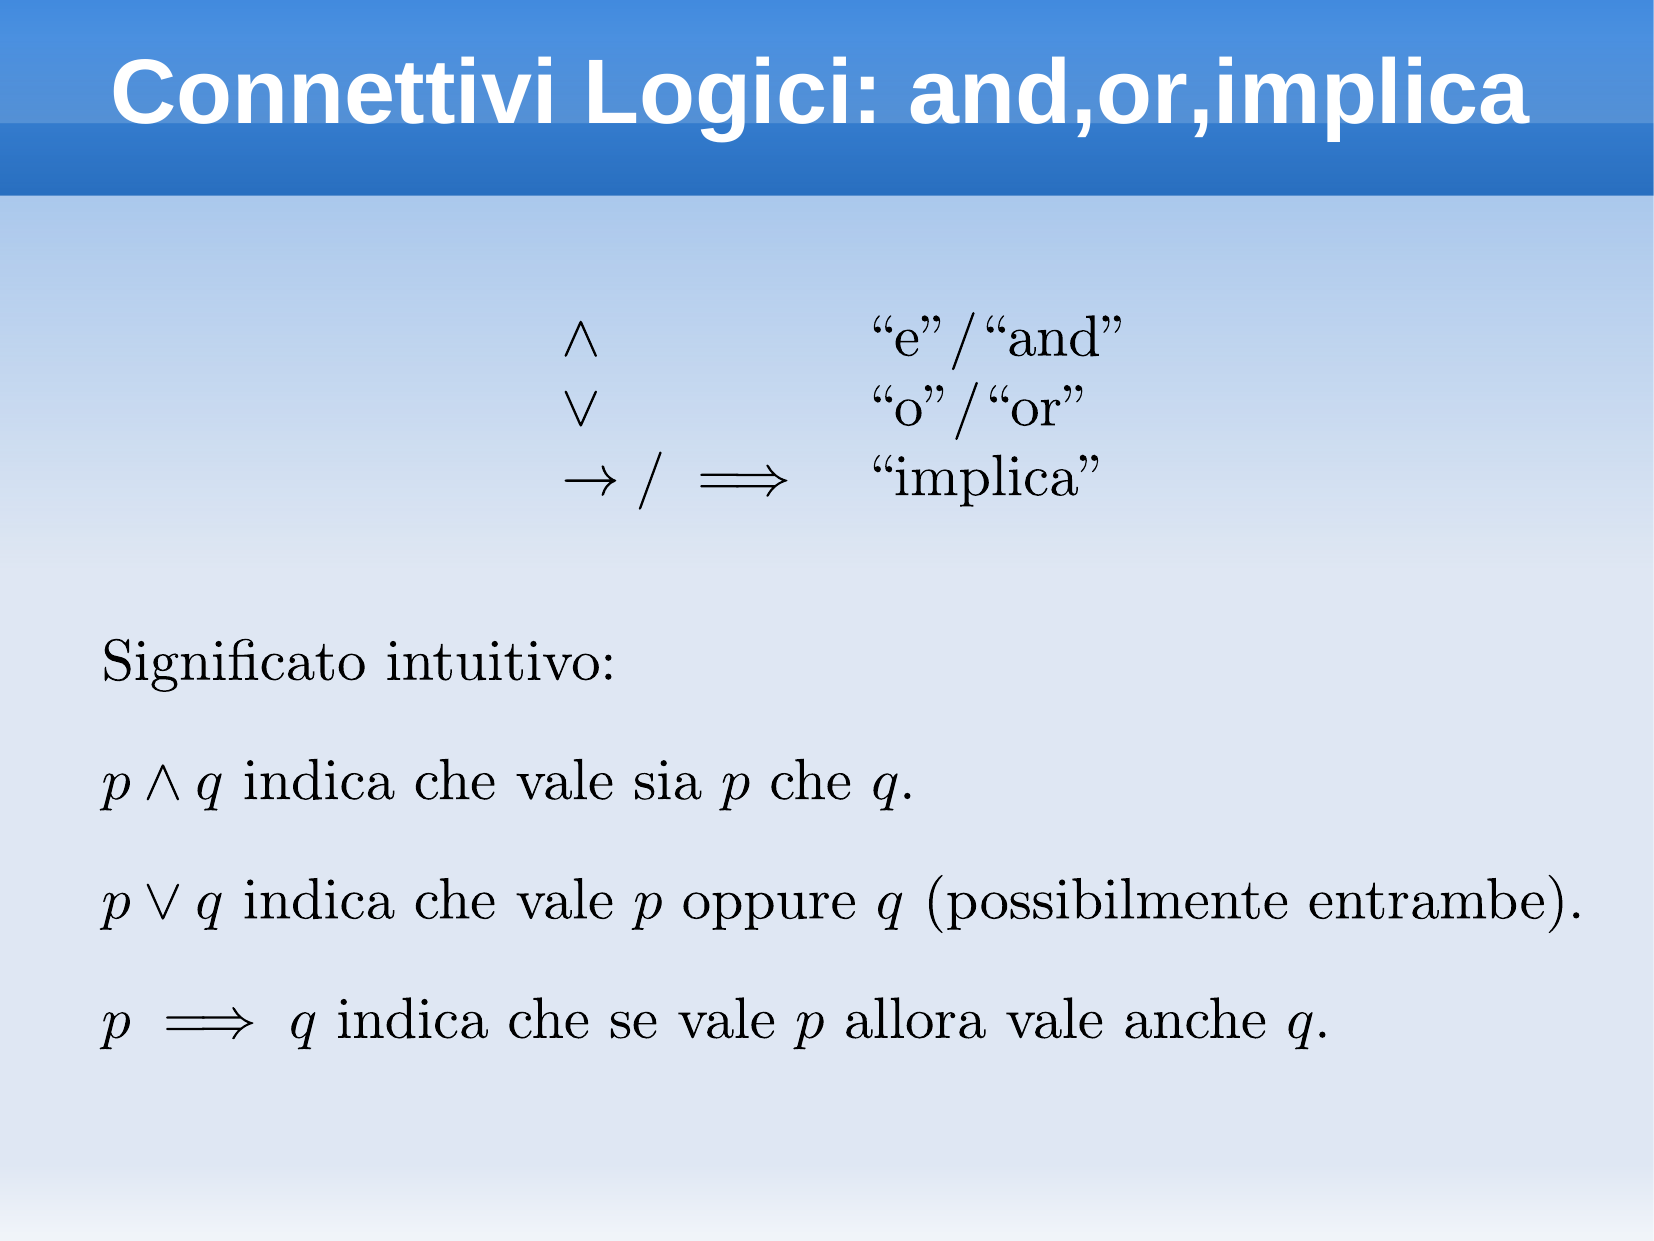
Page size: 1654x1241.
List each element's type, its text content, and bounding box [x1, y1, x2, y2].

title Connettivi Logici: and,or,implica [76, 0, 1565, 196]
picture [0, 0, 1654, 1241]
text_box [99, 311, 1585, 1050]
